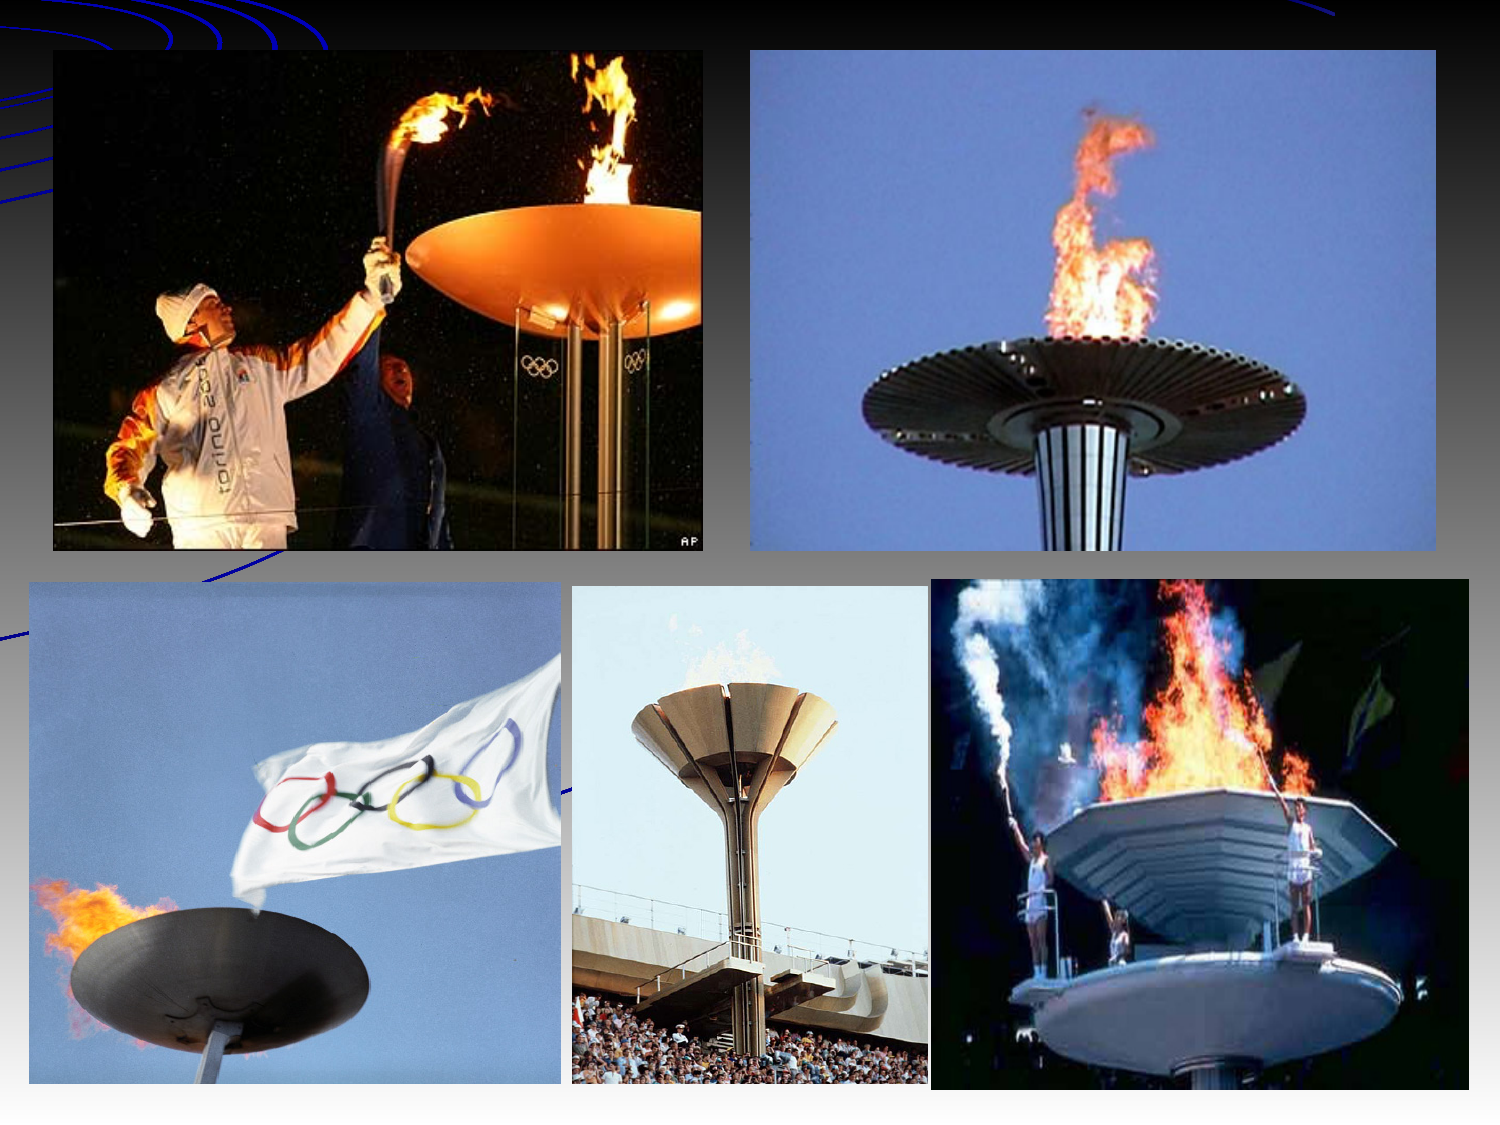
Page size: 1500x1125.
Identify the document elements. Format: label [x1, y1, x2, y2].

picture [53, 50, 703, 551]
picture [750, 50, 1436, 551]
picture [572, 586, 928, 1084]
picture [29, 582, 561, 1084]
picture [931, 579, 1469, 1090]
